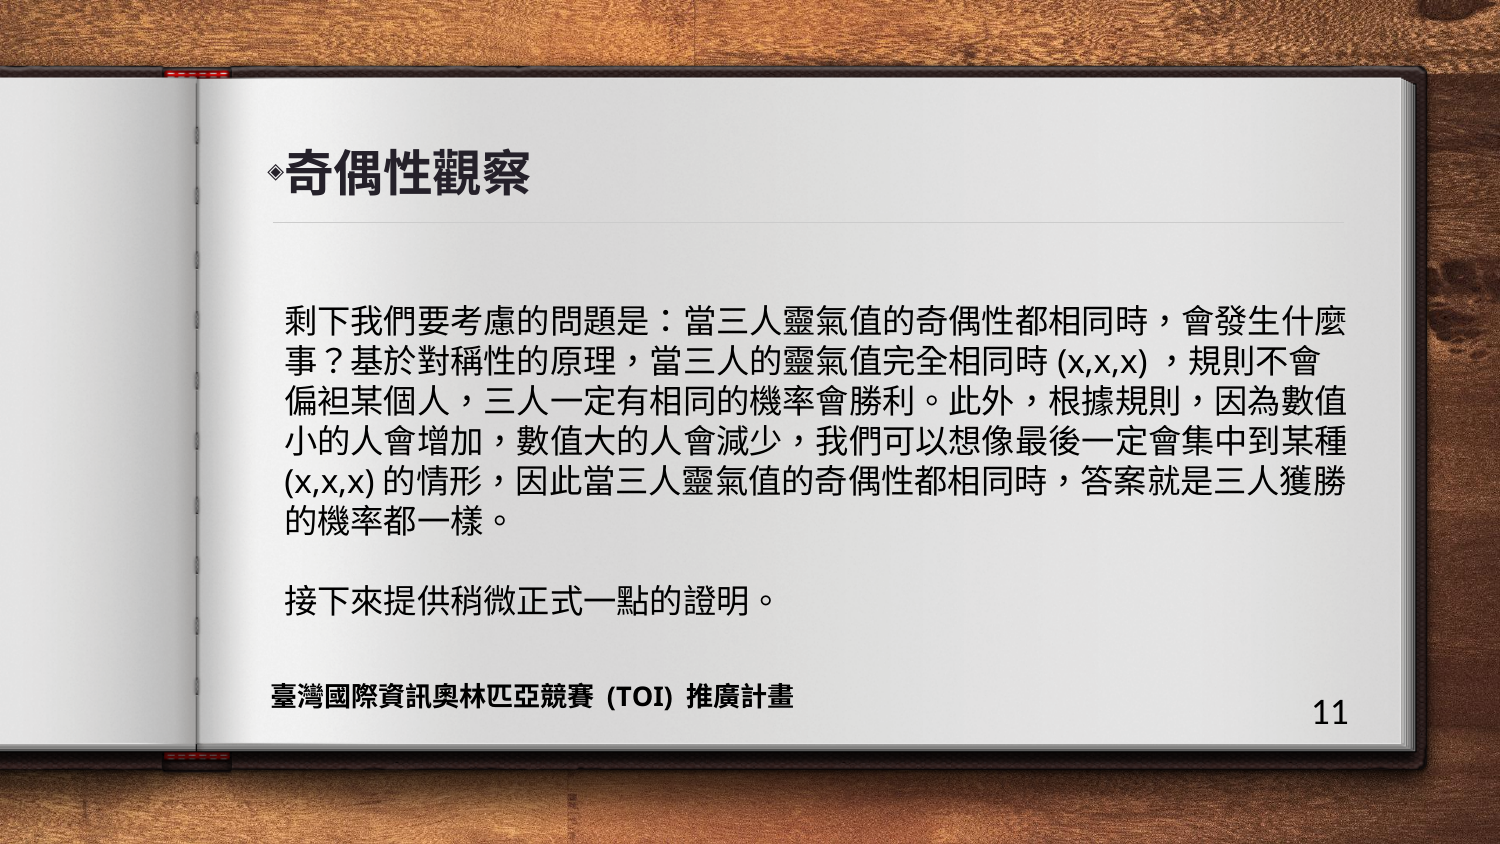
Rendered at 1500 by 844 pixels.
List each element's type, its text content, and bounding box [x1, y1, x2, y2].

text_box [1295, 672, 1386, 737]
text_box 剩下我們要考慮的問題是：當三人靈氣值的奇偶性都相同時，會發生什麼事？基於對稱性的原理，當三人的靈氣值完全相同時(x,x,x)，規則不會偏袒某個人，三人一定有相同的機率會勝利。此外，根據規則，因為數值小的人會增加，數值大的人會減少，我們可以想像最後一定會集中到某種(x,x,x)的情形，因此當三人靈氣值的奇偶性都相同時，答案就是三人獲勝的機率都一樣。 接下來提供稍微正式一點的證明。 [269, 293, 1367, 632]
list 奇偶性觀察 [252, 126, 1194, 216]
